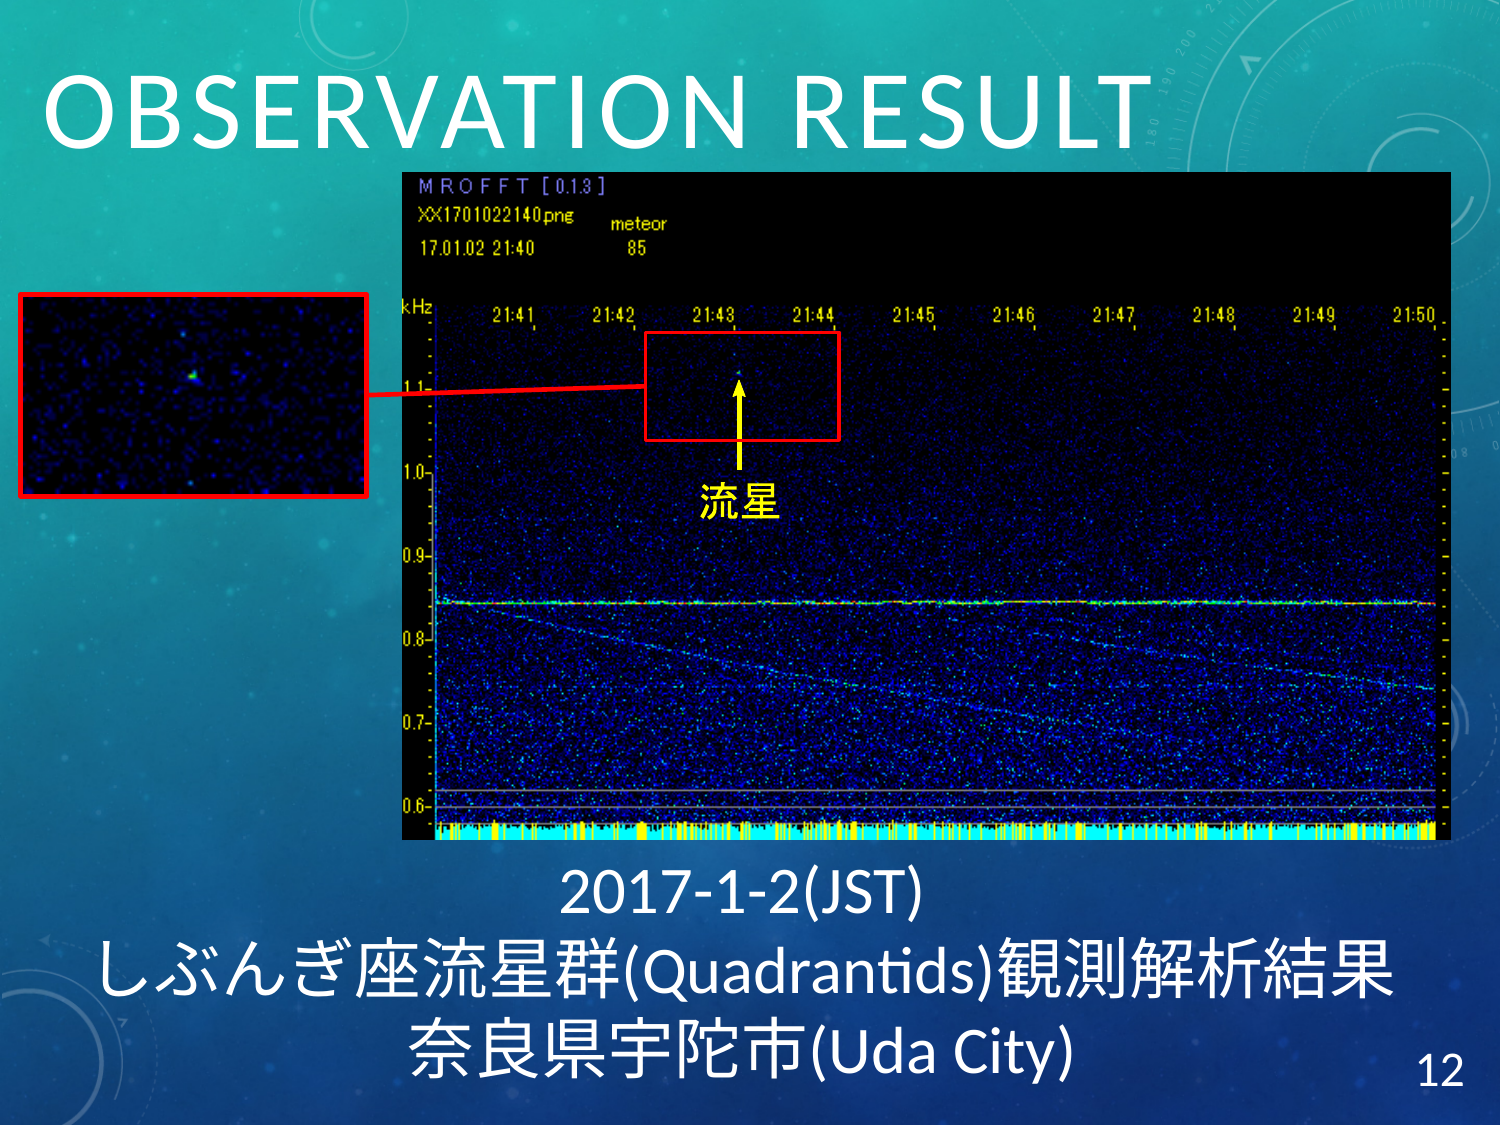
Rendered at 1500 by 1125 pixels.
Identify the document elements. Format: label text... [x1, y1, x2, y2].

slide_number <番号> [1387, 1035, 1480, 1097]
text_box 2017-1-2(JST) しぶんぎ座流星群(Quadrantids)観測解析結果 奈良県宇陀市(Uda City) [48, 840, 1437, 1095]
picture [0, 0, 1500, 1125]
title Observation result [27, 22, 1303, 185]
